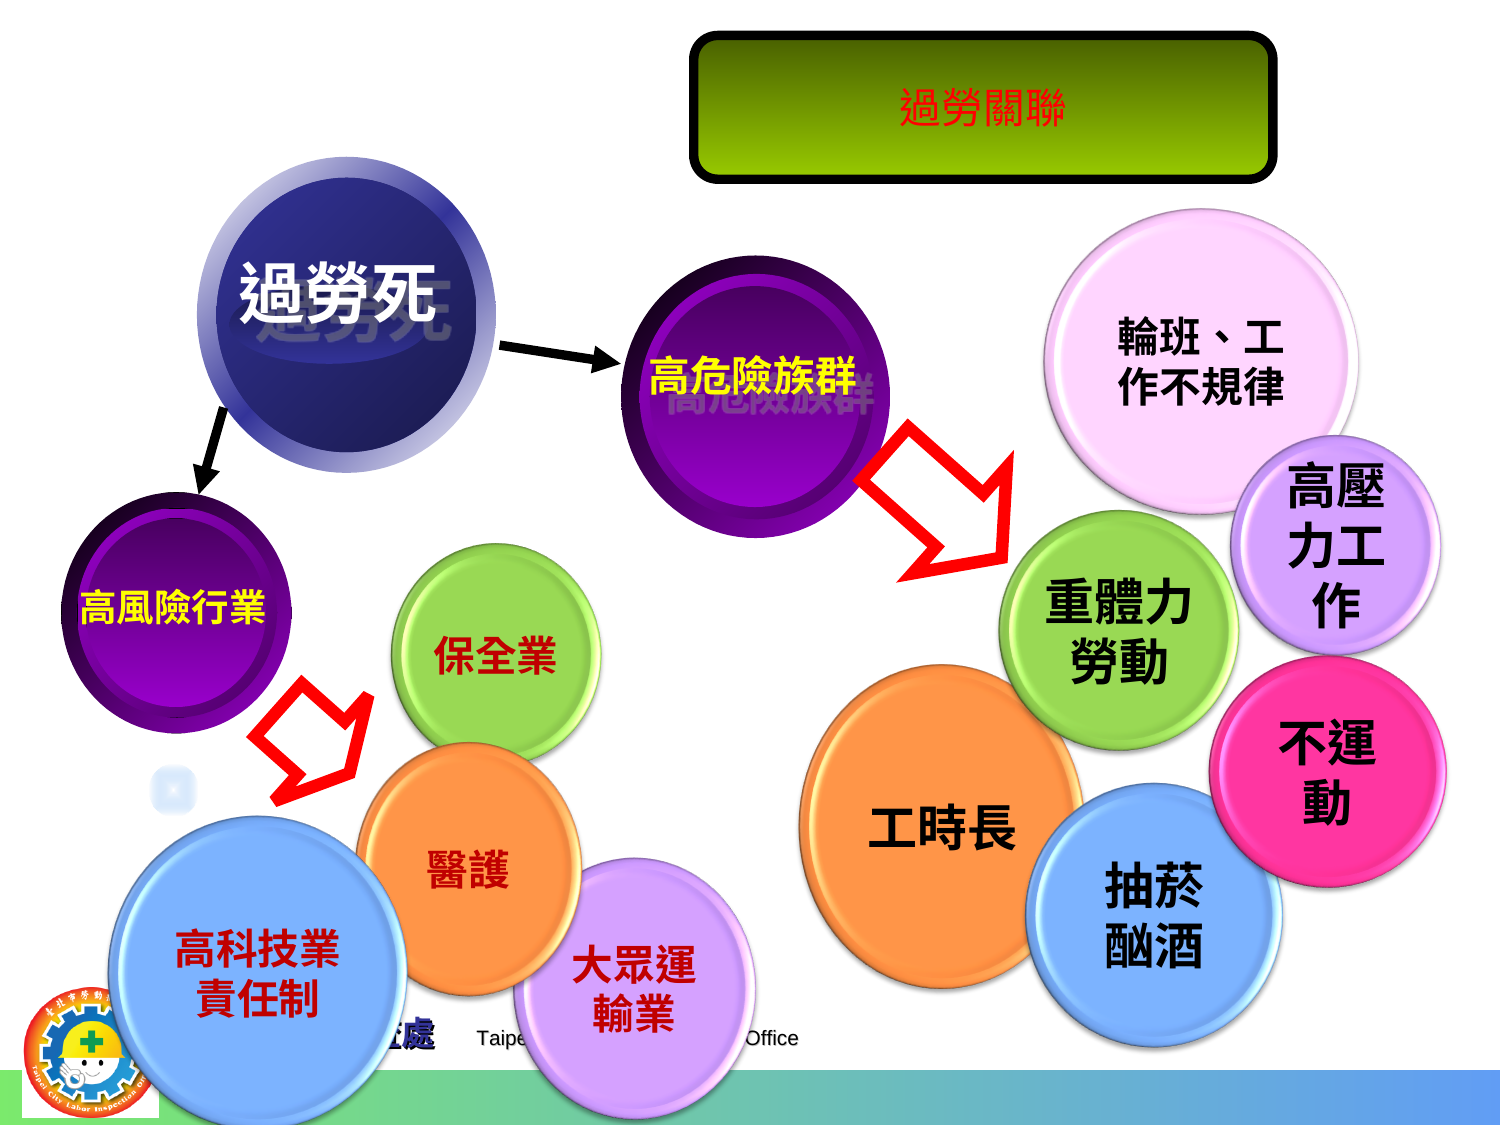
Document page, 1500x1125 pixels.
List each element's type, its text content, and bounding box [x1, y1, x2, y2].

text_box 大眾運輸業 [514, 857, 755, 1120]
text_box 重體力勞動 [999, 510, 1239, 751]
title [171, 113, 1299, 305]
text_box 高風險行業 [64, 576, 282, 637]
text_box 輪班、工作不規律 [1044, 208, 1359, 505]
text_box 工時長 [799, 665, 1085, 989]
text_box [254, 683, 369, 802]
text_box [61, 492, 292, 734]
picture [790, 203, 1455, 1060]
text_box 高科技業責任制 [108, 816, 408, 1125]
text_box 醫護 [355, 742, 581, 995]
text_box [621, 358, 1007, 574]
text_box 不運動 [1208, 656, 1447, 888]
text_box 過勞死 [223, 243, 454, 340]
text_box [74, 763, 259, 840]
picture [22, 538, 765, 1125]
text_box 高危險族群 [620, 342, 885, 408]
text_box 過勞關聯 [693, 35, 1273, 180]
text_box [196, 156, 496, 473]
text_box 抽菸 酗酒 [1026, 782, 1283, 1046]
text_box 保全業 [391, 544, 602, 766]
text_box [631, 305, 880, 342]
text_box 高壓力工作 [1231, 435, 1441, 650]
